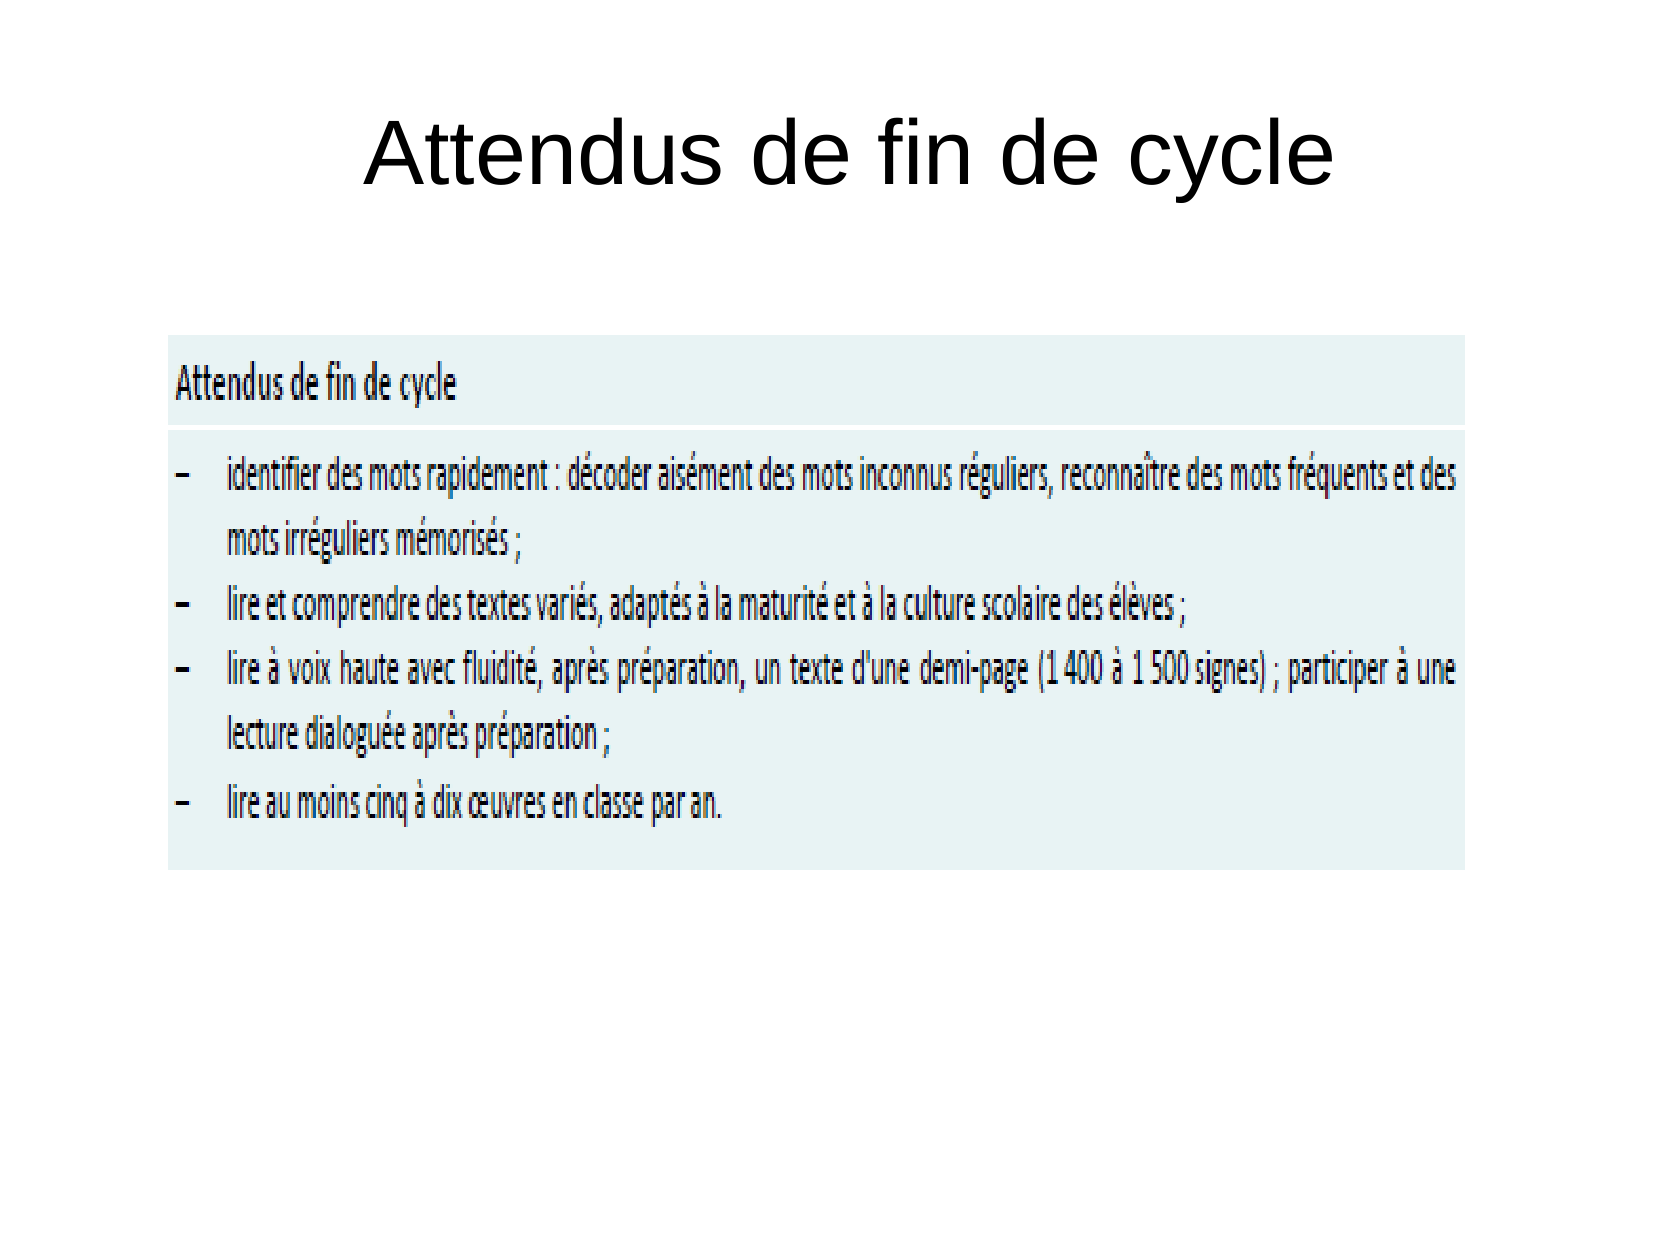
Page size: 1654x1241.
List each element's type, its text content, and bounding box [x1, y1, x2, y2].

picture [141, 318, 1501, 957]
title Attendus de fin de cycle [106, 49, 1595, 257]
